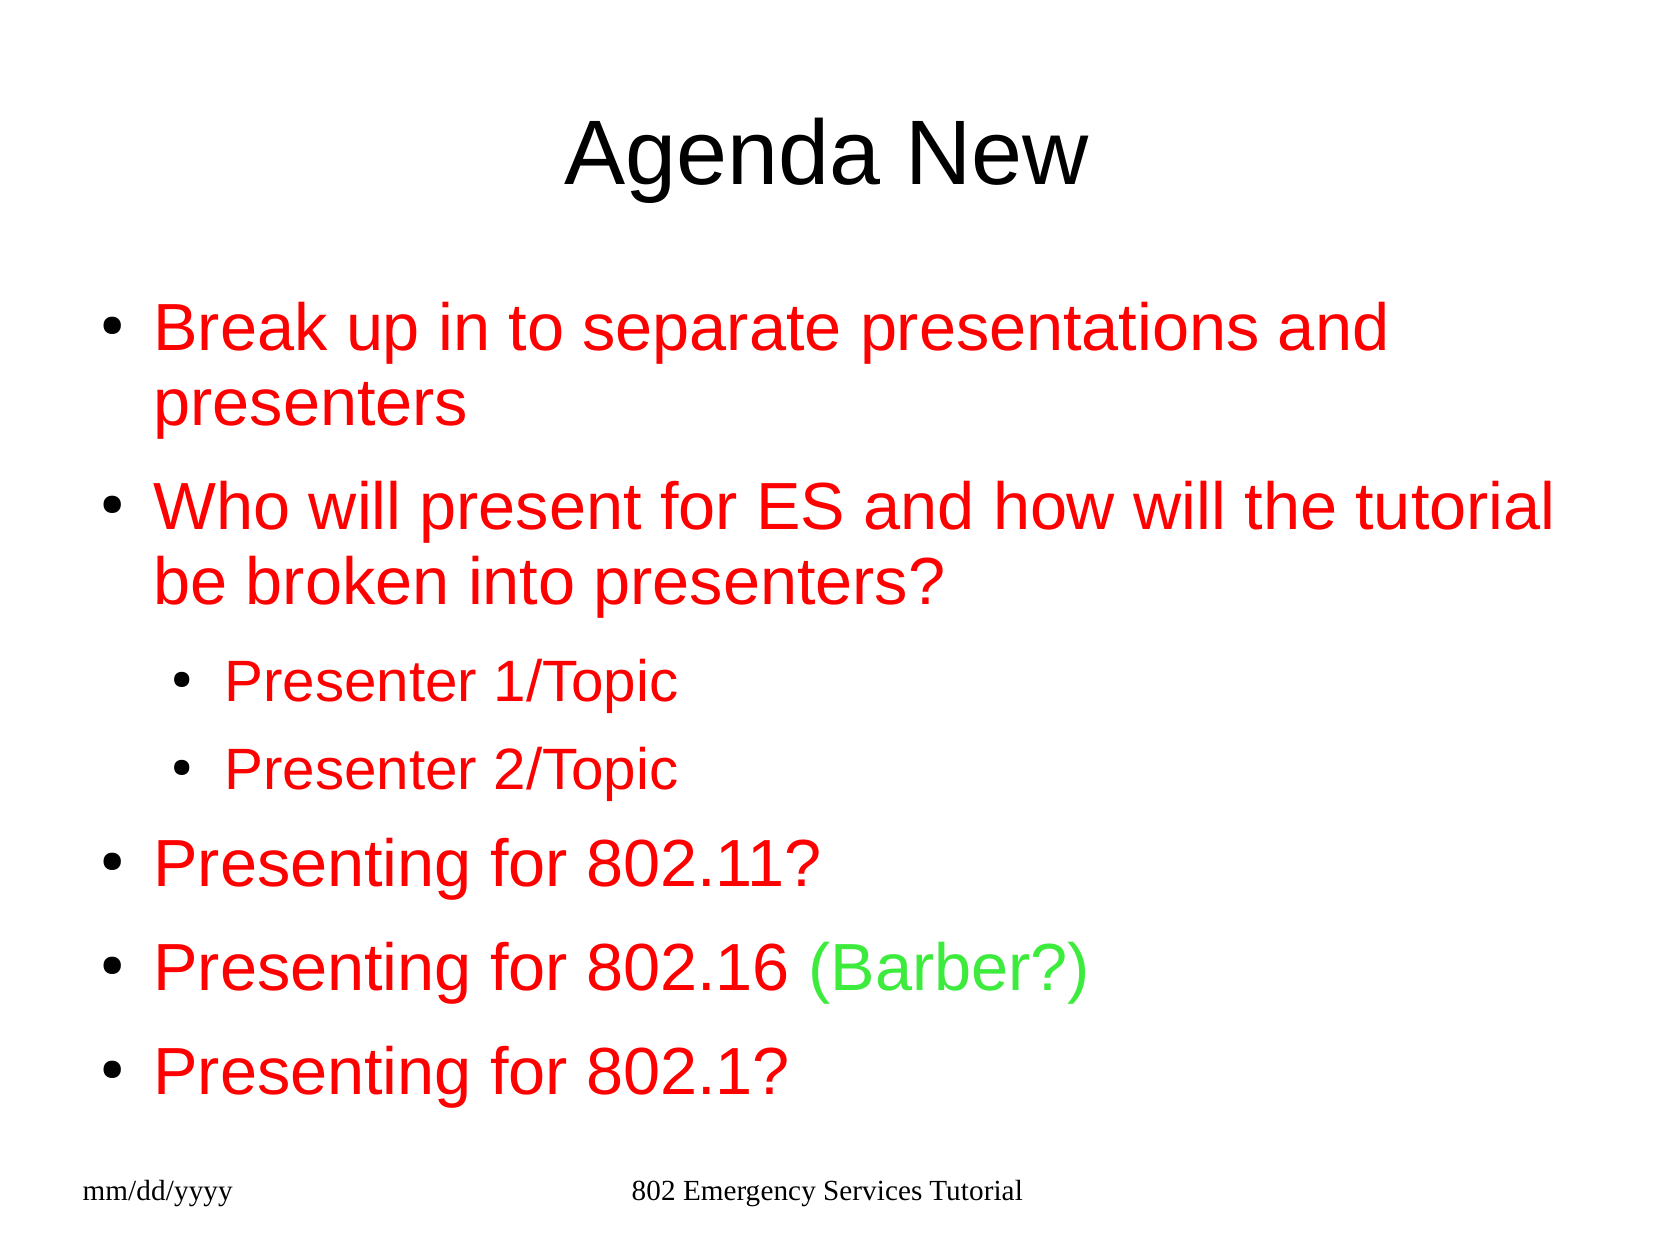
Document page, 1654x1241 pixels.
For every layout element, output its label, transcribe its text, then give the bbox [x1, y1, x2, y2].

title Agenda New [82, 49, 1571, 257]
list Break up in to separate presentations and presenters Who will present for ES and how will the tutorial be broken into presenters? Presenter 1/Topic Presenter 2/Topic Presenting for 802.11? Presenting for 802.16 (Barber?) Presenting for 802.1? [82, 290, 1571, 1109]
